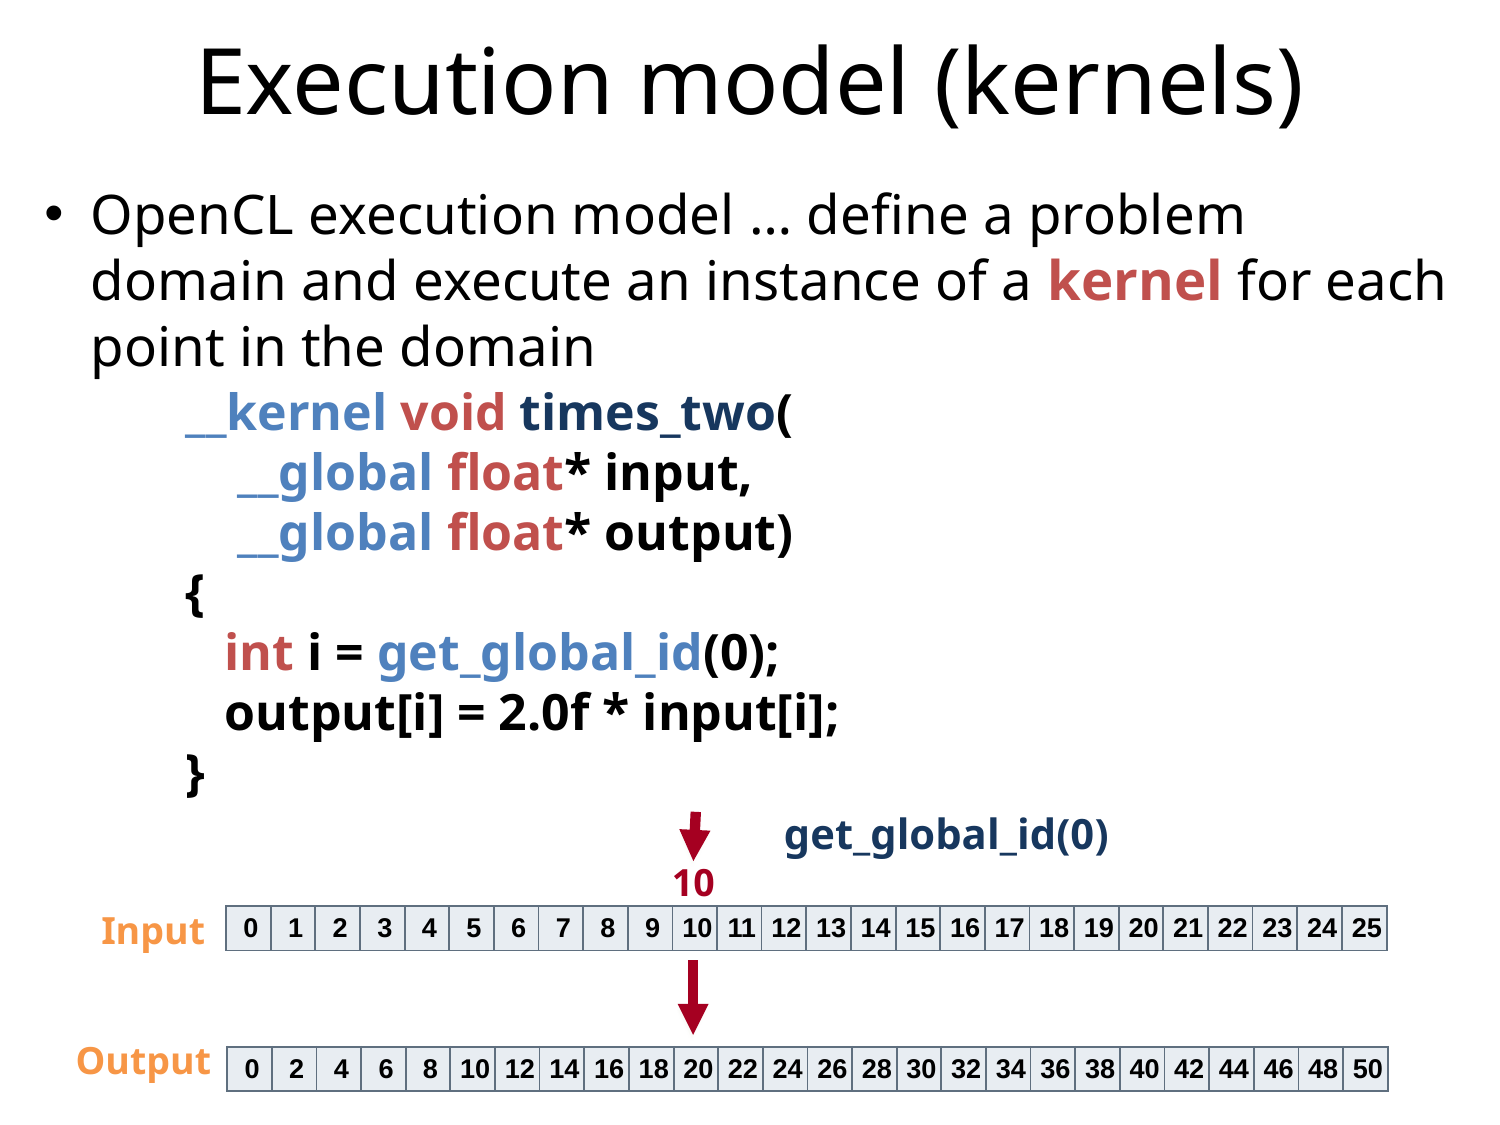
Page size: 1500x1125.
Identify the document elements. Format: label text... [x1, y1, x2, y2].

table_header 18 [1030, 907, 1073, 950]
table_header 19 [1075, 907, 1118, 950]
table_header 5 [450, 907, 493, 950]
table_header 44 [1210, 1048, 1253, 1090]
table_header 2 [273, 1048, 316, 1090]
table_header 2 [316, 907, 359, 950]
text_box 10 [665, 858, 716, 904]
table_header 0 [228, 1048, 271, 1090]
table_header 28 [853, 1048, 896, 1090]
table_header 34 [987, 1048, 1030, 1090]
table_header 10 [673, 907, 716, 950]
table_header 25 [1343, 907, 1386, 950]
table_header 40 [1121, 1048, 1164, 1090]
table_header 32 [942, 1048, 985, 1090]
table_header 48 [1299, 1048, 1342, 1090]
table_header 16 [941, 907, 984, 950]
table_header 7 [539, 907, 582, 950]
table_header 24 [1298, 907, 1341, 950]
table_header 8 [584, 907, 627, 950]
table_header 26 [808, 1048, 851, 1090]
table_header 12 [762, 907, 805, 950]
table_header 36 [1031, 1048, 1074, 1090]
table_header 24 [764, 1048, 807, 1090]
table_header 8 [407, 1048, 449, 1090]
title Execution model (kernels) [75, 0, 1425, 172]
text_box Output [69, 1037, 212, 1083]
table_header 10 [451, 1048, 494, 1090]
table_header 50 [1344, 1048, 1387, 1090]
table_header 16 [585, 1048, 628, 1090]
table_header 11 [718, 907, 761, 950]
table_header 23 [1253, 907, 1296, 950]
table_header 46 [1255, 1048, 1298, 1090]
table_header 38 [1076, 1048, 1119, 1090]
table_header 30 [898, 1048, 940, 1090]
text_box __kernel void times_two( __global float* input, __global float* output) { int i = get_global_id(0); output[i] = 2.0f * input[i]; } [171, 373, 1306, 809]
table_header 14 [852, 907, 895, 950]
text_box Input [53, 906, 206, 952]
table_header 3 [361, 907, 404, 950]
table_header 14 [540, 1048, 583, 1090]
table_header 12 [496, 1048, 539, 1090]
table_header 18 [630, 1048, 673, 1090]
table_header 22 [719, 1048, 762, 1090]
table_header 20 [675, 1048, 717, 1090]
table_header 6 [362, 1048, 405, 1090]
table_header 20 [1120, 907, 1162, 950]
table_header 1 [272, 907, 314, 950]
table_header 13 [807, 907, 850, 950]
table_header 4 [317, 1048, 360, 1090]
table_header 22 [1209, 907, 1252, 950]
table_header 17 [986, 907, 1029, 950]
table_header 42 [1165, 1048, 1208, 1090]
table_header 6 [495, 907, 538, 950]
list OpenCL execution model … define a problem domain and execute an instance of a kernel for each point in the domain [29, 172, 1471, 386]
table_header 0 [227, 907, 270, 950]
table_header 4 [406, 907, 448, 950]
table_header 15 [897, 907, 939, 950]
table_header 21 [1164, 907, 1207, 950]
text_box get_global_id(0) [777, 808, 1110, 859]
table_header 9 [629, 907, 672, 950]
